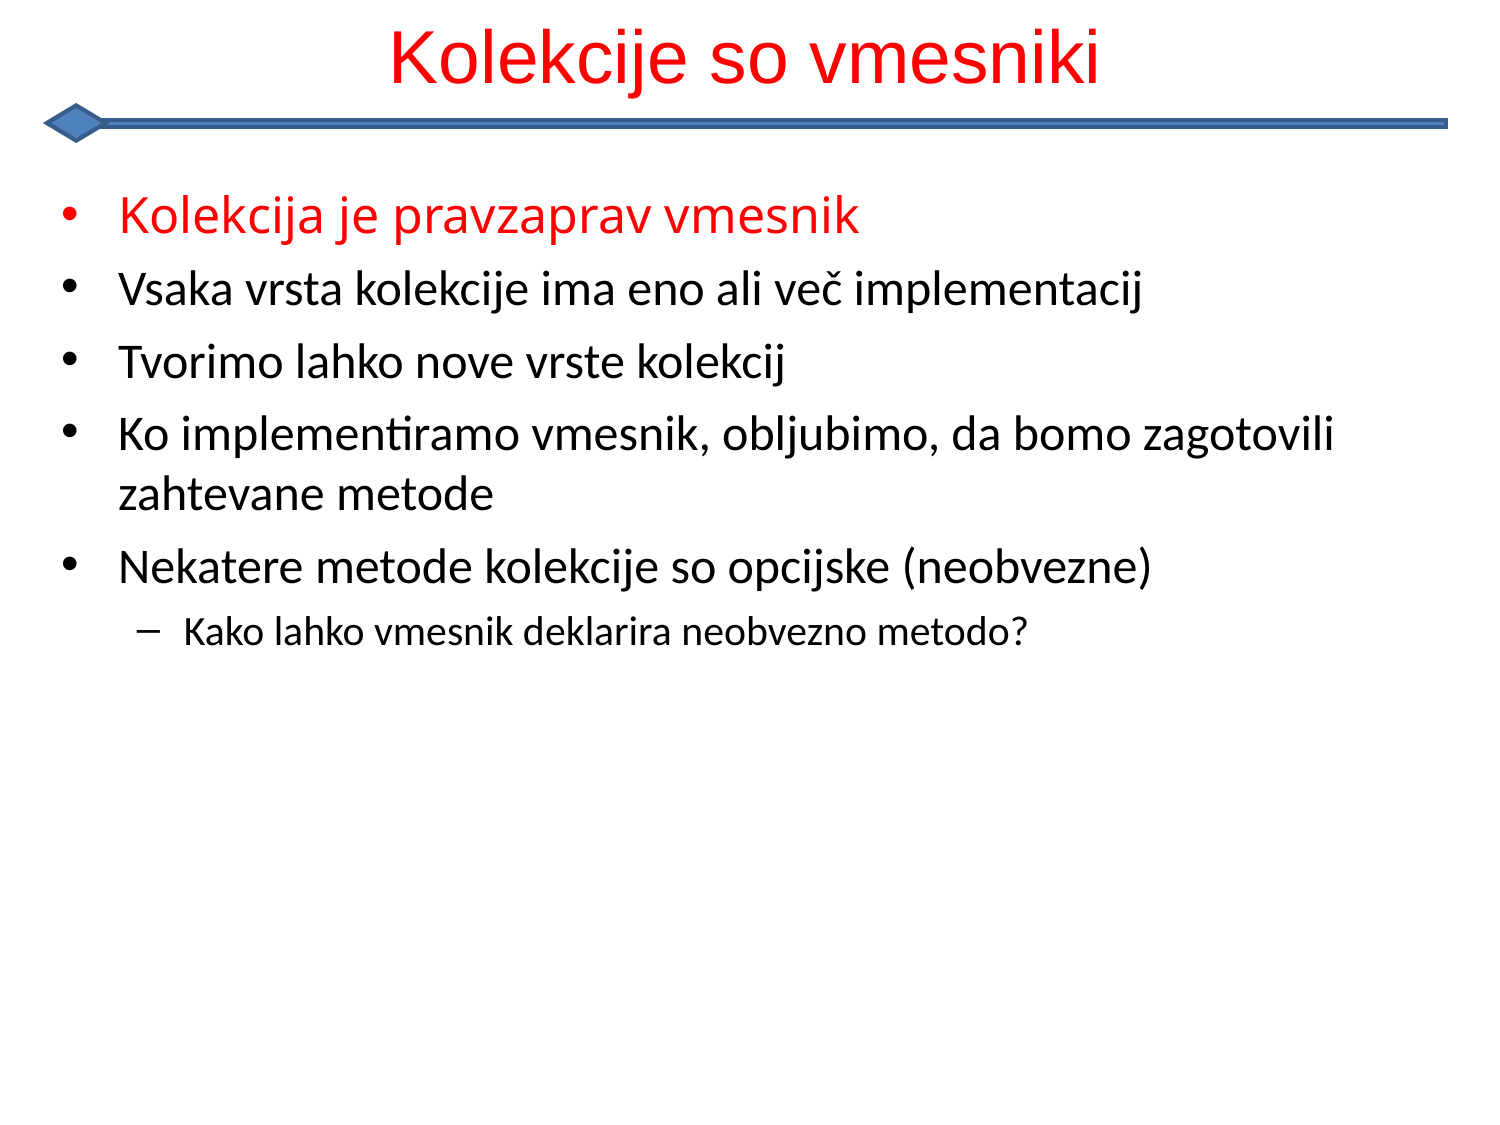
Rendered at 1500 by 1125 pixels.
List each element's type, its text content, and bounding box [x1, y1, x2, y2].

list Kolekcija je pravzaprav vmesnik Vsaka vrsta kolekcije ima eno ali več implementacij Tvorimo lahko nove vrste kolekcij Ko implementiramo vmesnik, obljubimo, da bomo zagotovili zahtevane metode Nekatere metode kolekcije so opcijske (neobvezne) Kako lahko vmesnik deklarira neobvezno metodo? [46, 175, 1360, 851]
title Kolekcije so vmesniki [70, 0, 1421, 108]
